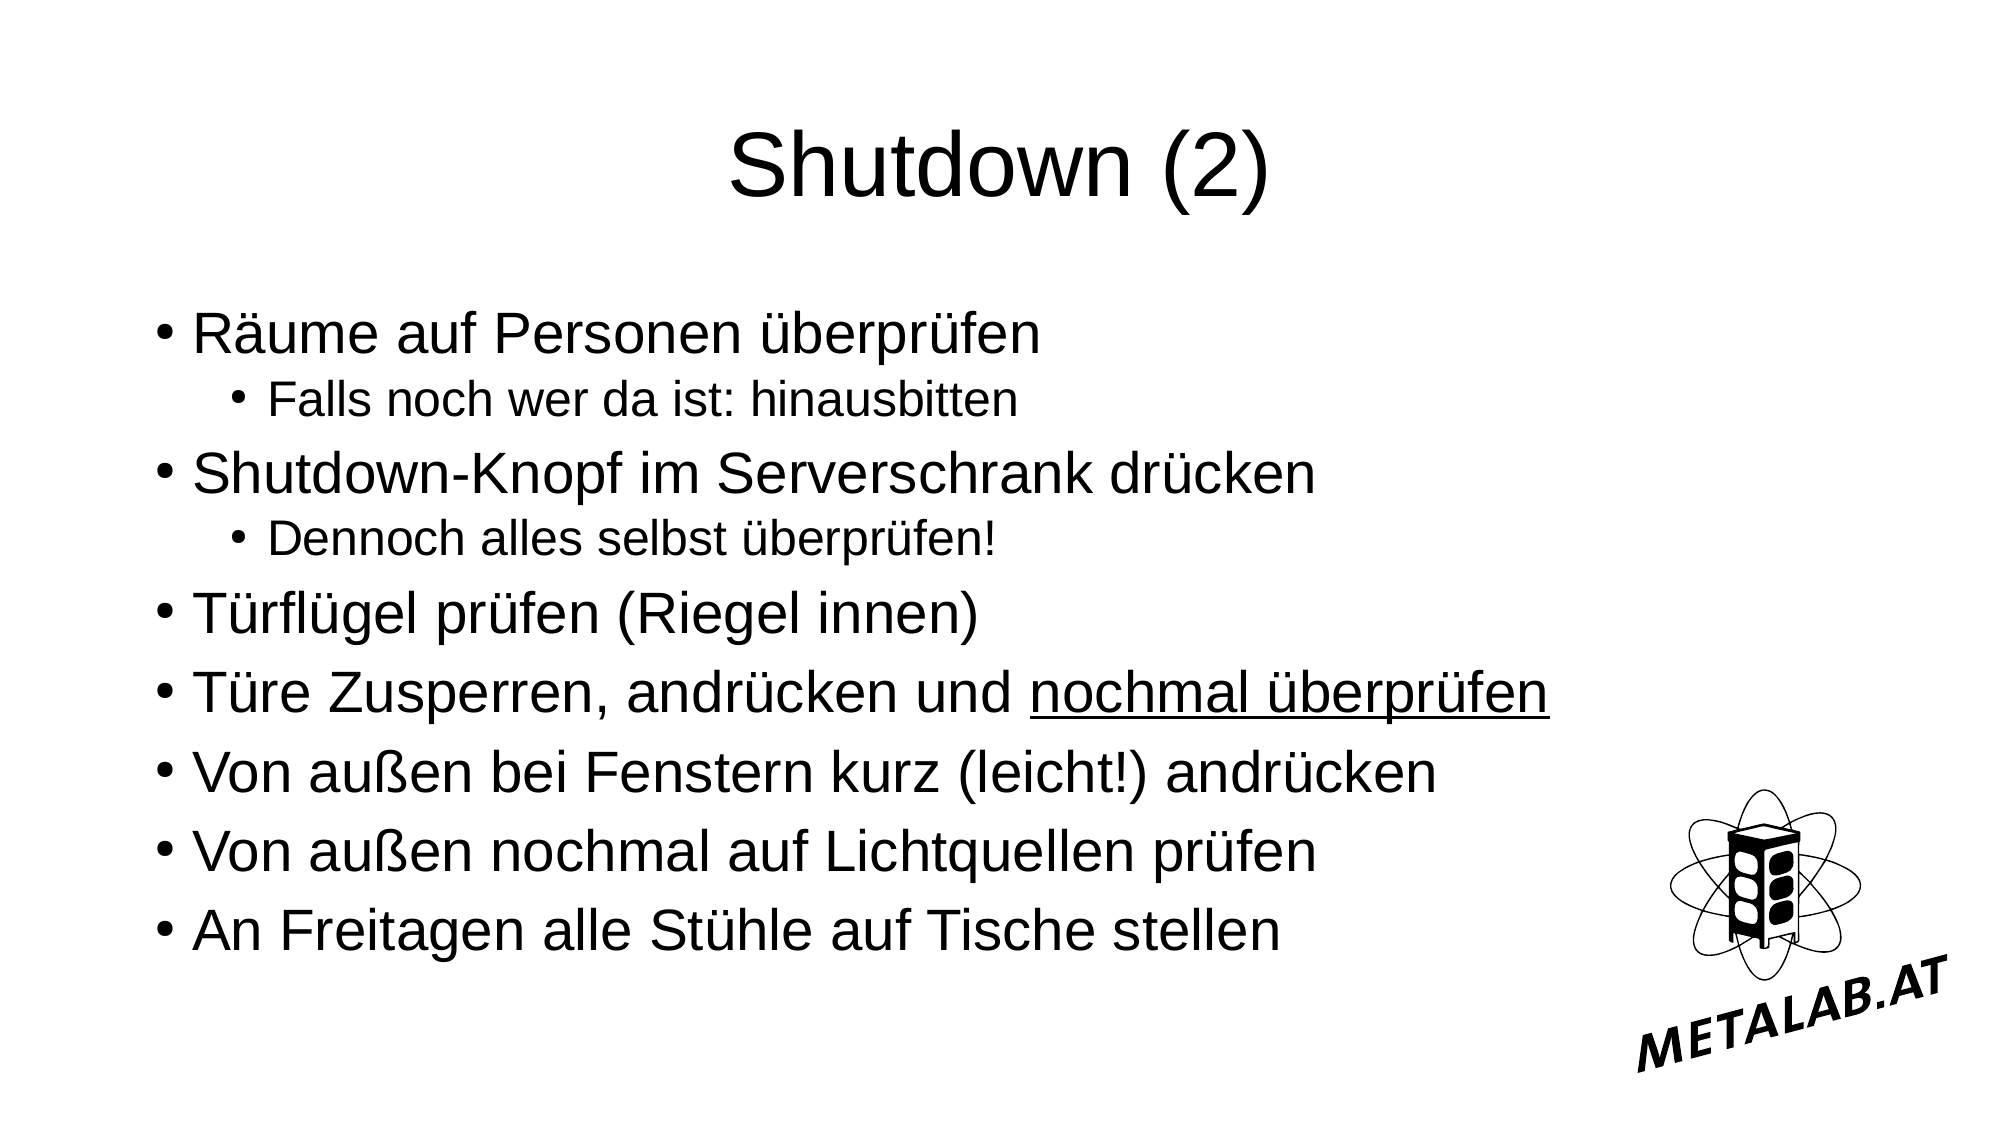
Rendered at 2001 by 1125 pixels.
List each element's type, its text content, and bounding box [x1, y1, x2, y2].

list Räume auf Personen überprüfen Falls noch wer da ist: hinausbitten Shutdown-Knopf im Serverschrank drücken Dennoch alles selbst überprüfen! Türflügel prüfen (Riegel innen) Türe Zusperren, andrücken und nochmal überprüfen Von außen bei Fenstern kurz (leicht!) andrücken Von außen nochmal auf Lichtquellen prüfen An Freitagen alle Stühle auf Tische stellen [137, 299, 1863, 1014]
title Shutdown (2) [137, 59, 1863, 278]
